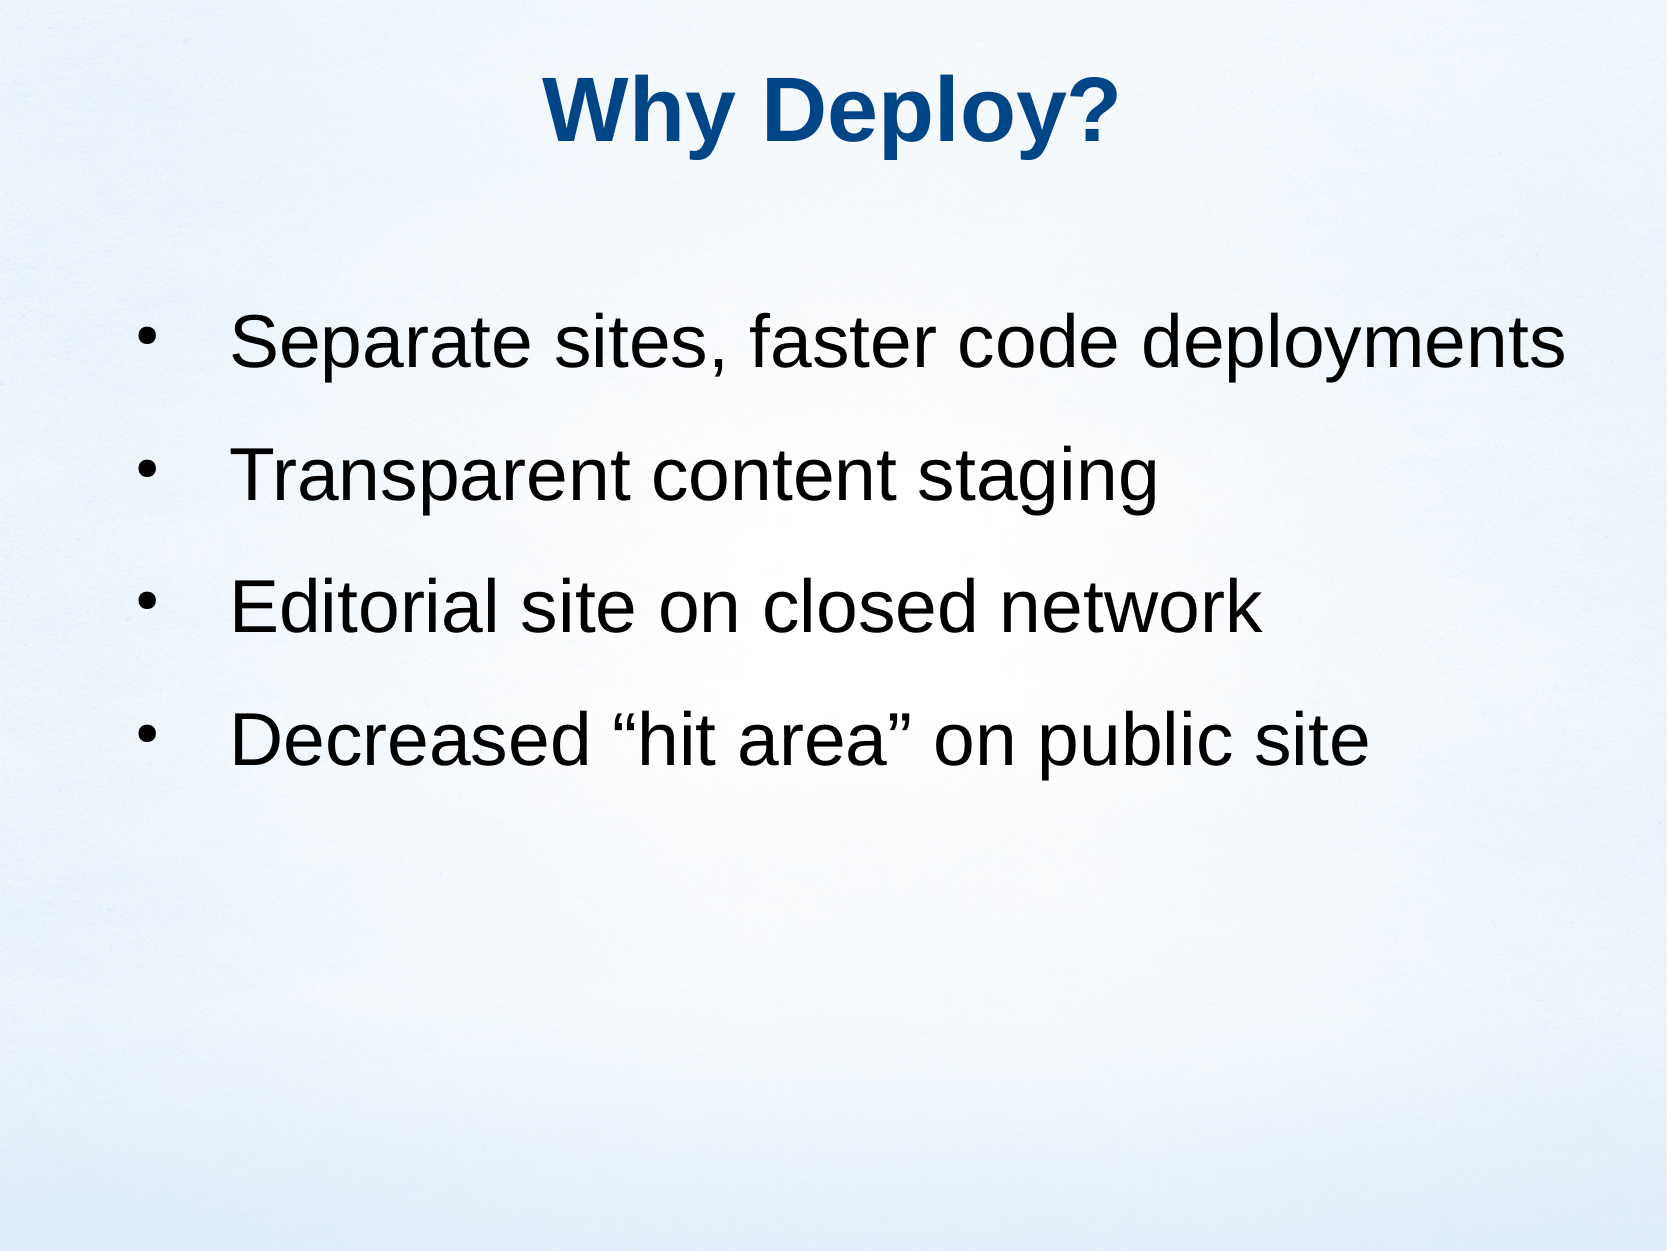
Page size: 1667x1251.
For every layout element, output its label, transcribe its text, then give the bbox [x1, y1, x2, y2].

title Why Deploy? [83, 49, 1584, 259]
picture [0, 0, 1667, 1251]
list Separate sites, faster code deployments Transparent content staging Editorial site on closed network Decreased “hit area” on public site [83, 292, 1584, 781]
